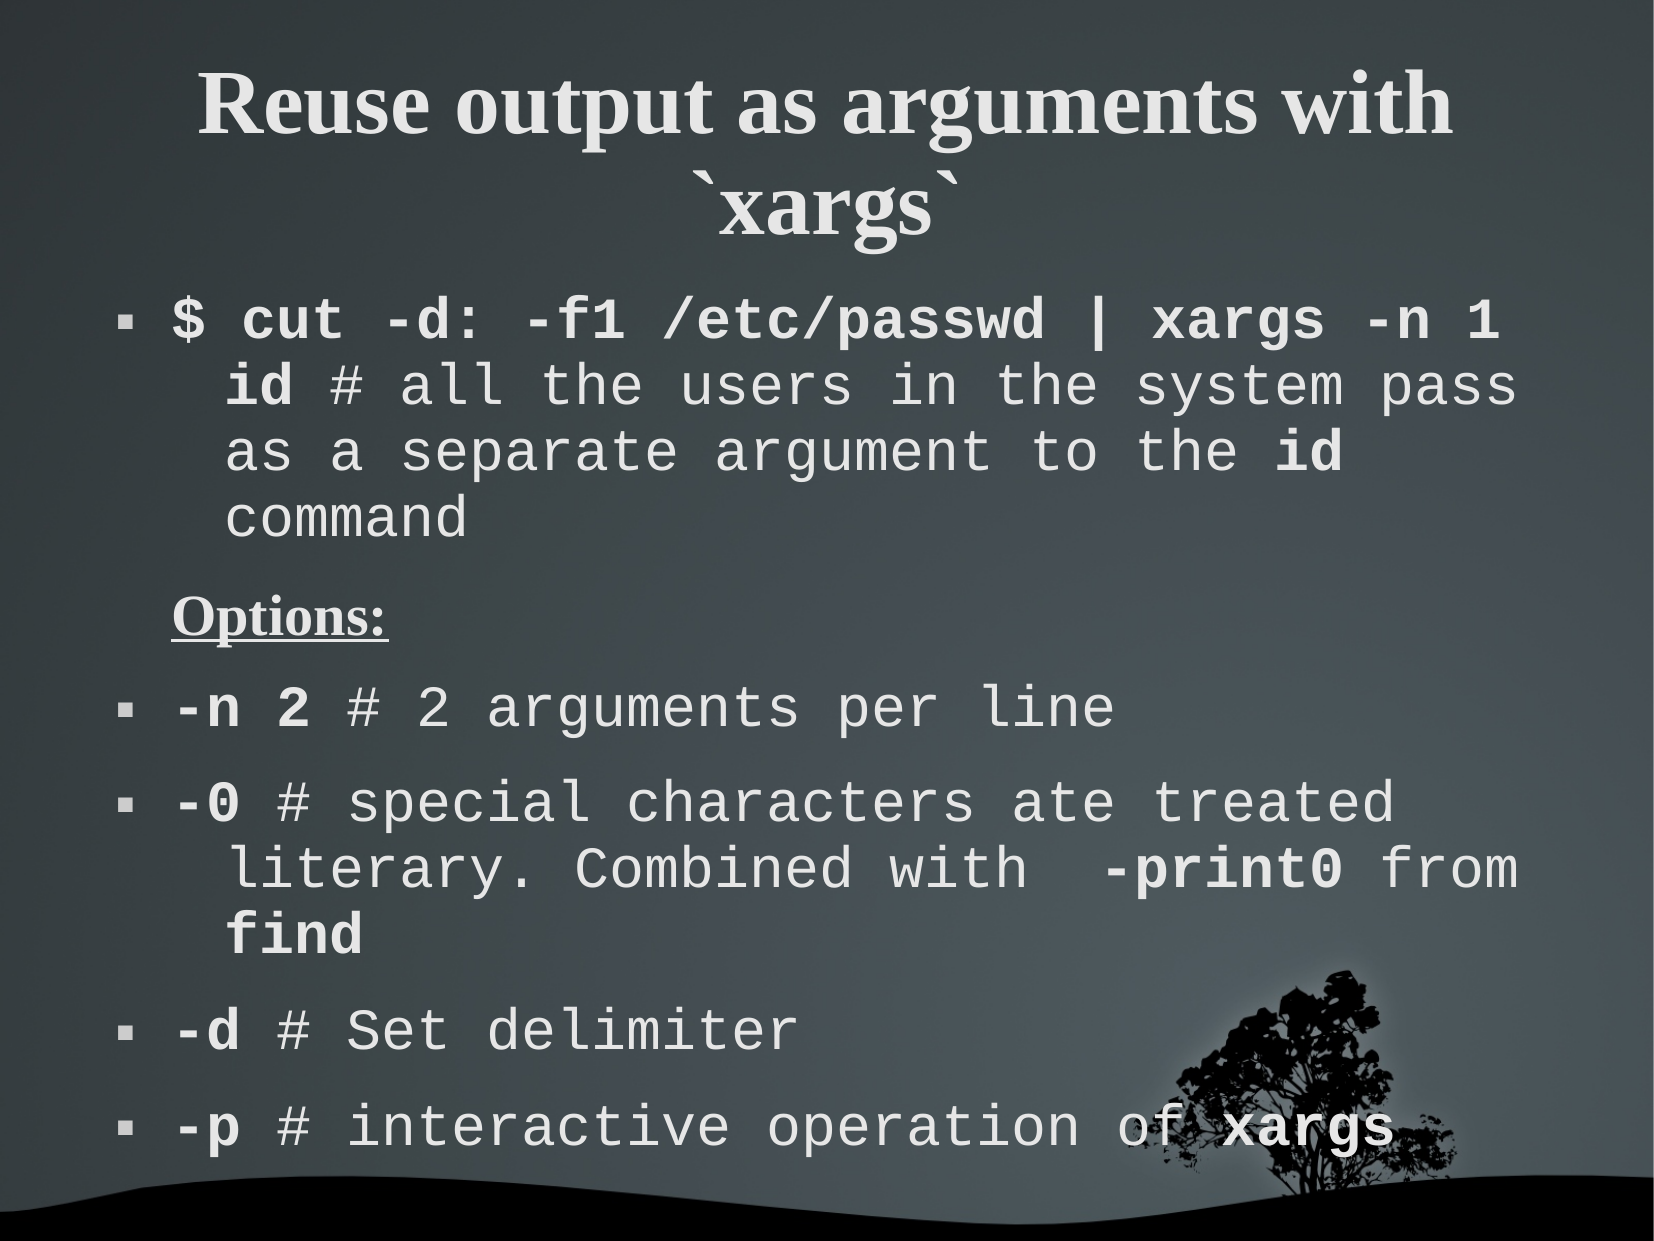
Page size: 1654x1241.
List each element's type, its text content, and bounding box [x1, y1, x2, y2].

list $ cut -d: -f1 /etc/passwd | xargs -n 1 id # all the users in the system pass as a separate argument to the id command Options: -n 2 # 2 arguments per line -0 # special characters ate treated literary. Combined with -print0 from find -d # Set delimiter -p # interactive operation of xargs [82, 290, 1571, 1217]
picture [0, 0, 1654, 1241]
title Reuse output as arguments with `xargs` [82, 49, 1571, 257]
